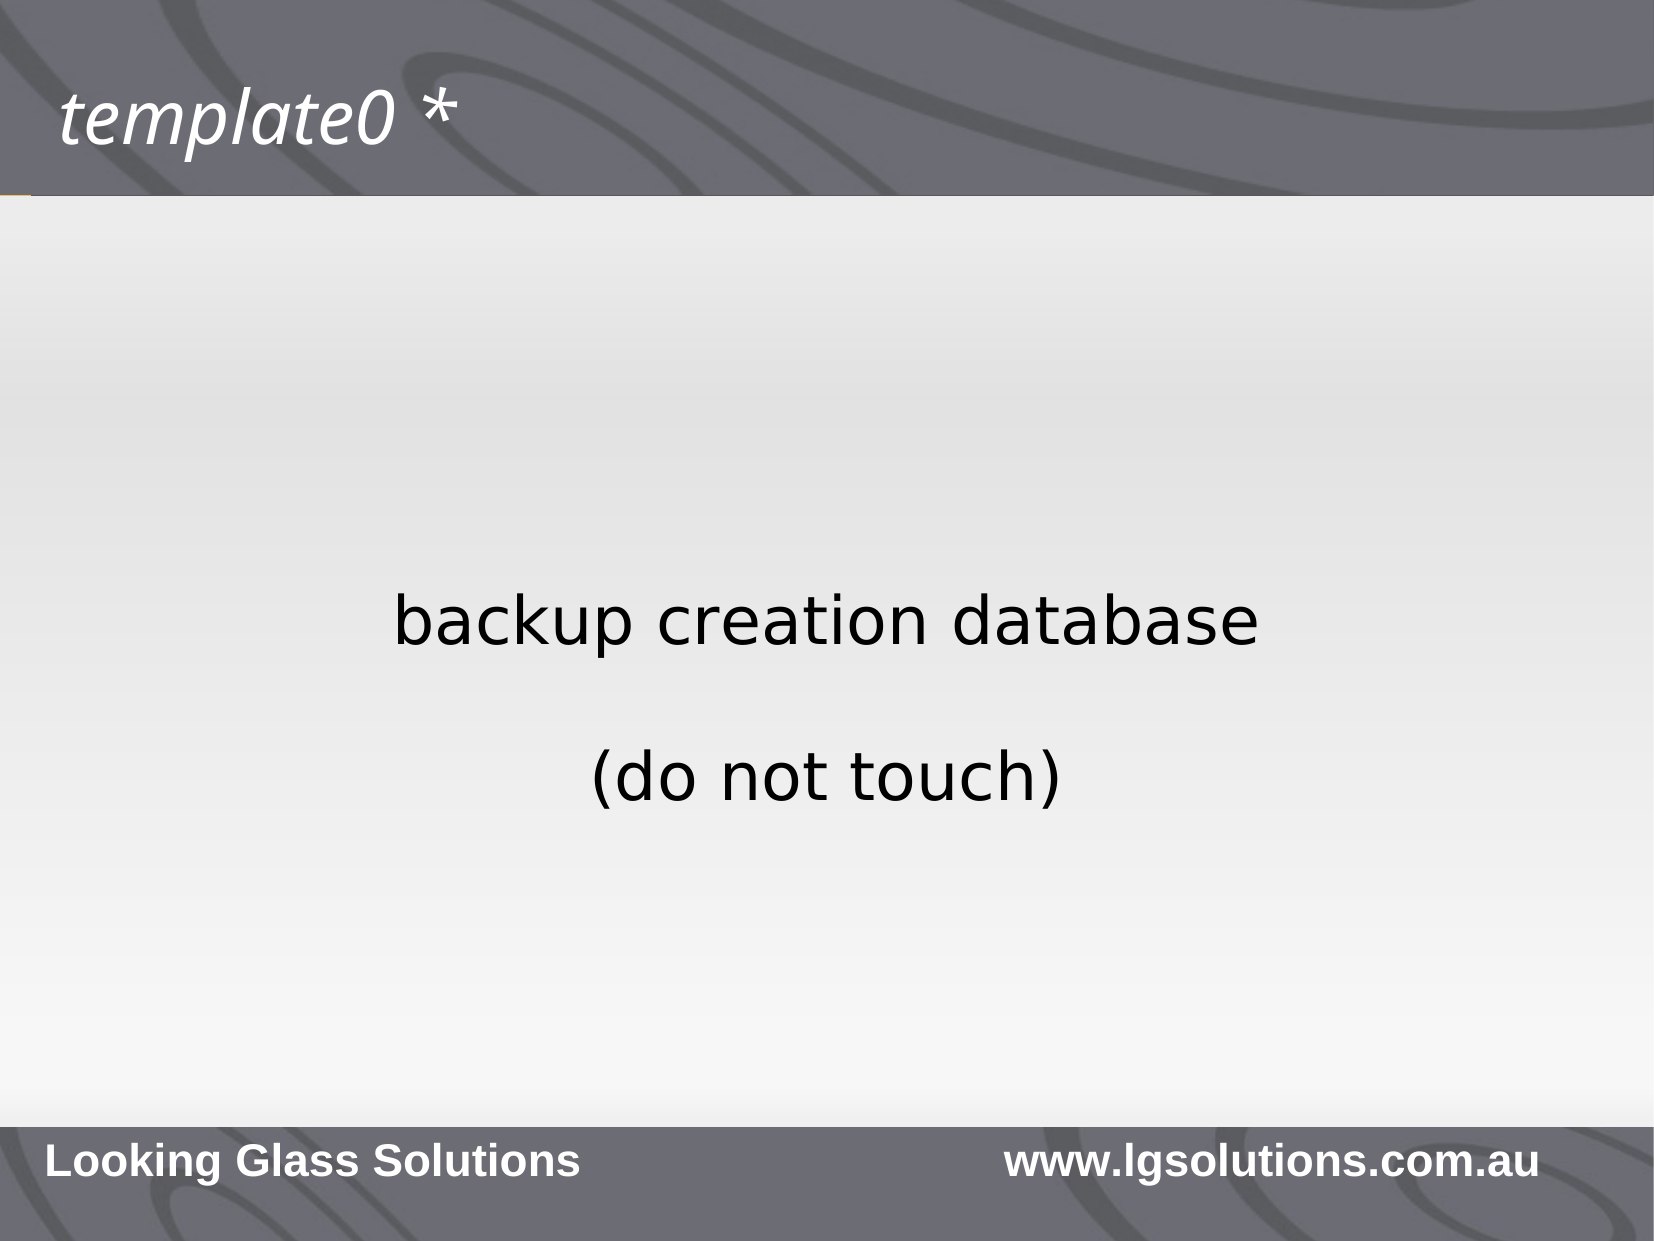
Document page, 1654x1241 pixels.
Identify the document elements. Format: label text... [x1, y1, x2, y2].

subtitle backup creation database (do not touch) [82, 297, 1571, 1102]
title template0 * [59, 48, 1270, 182]
picture [0, 0, 1654, 1241]
